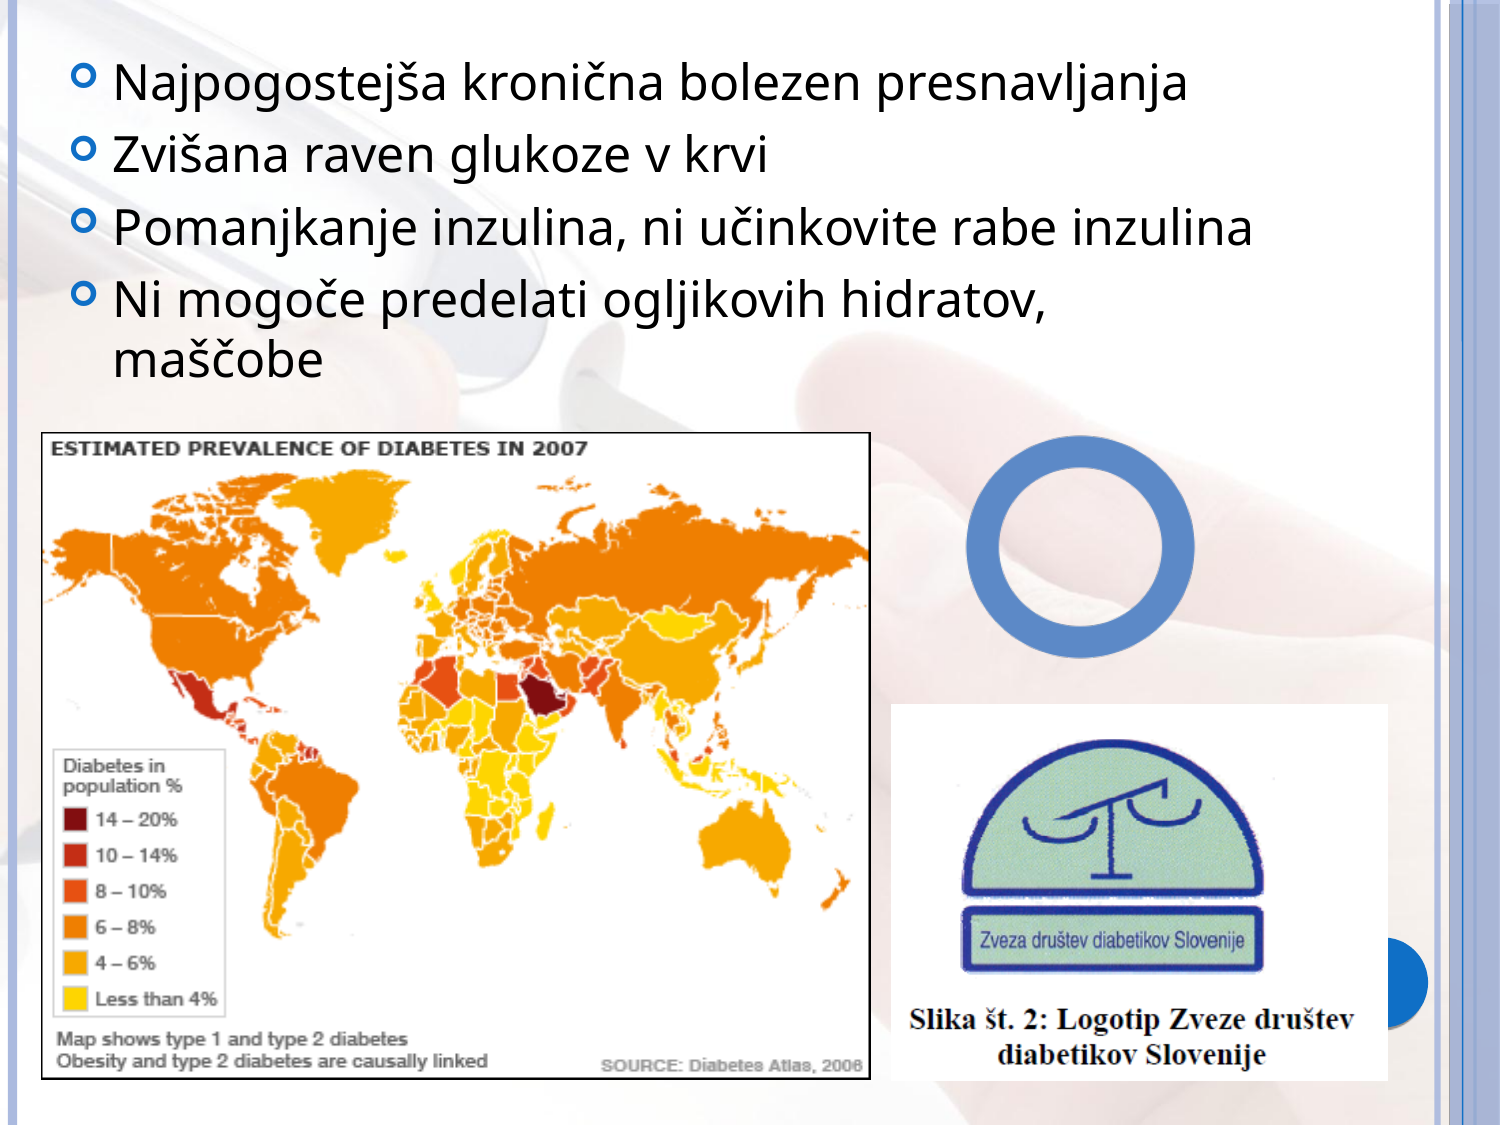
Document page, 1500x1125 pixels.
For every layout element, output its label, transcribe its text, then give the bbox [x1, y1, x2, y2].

picture [18, 0, 1434, 1125]
picture [0, 0, 7, 1125]
picture [1441, 0, 1449, 1125]
list Najpogostejša kronična bolezen presnavljanja Zvišana raven glukoze v krvi Pomanjkanje inzulina, ni učinkovite rabe inzulina Ni mogoče predelati ogljikovih hidratov, maščobe [53, 42, 1279, 843]
